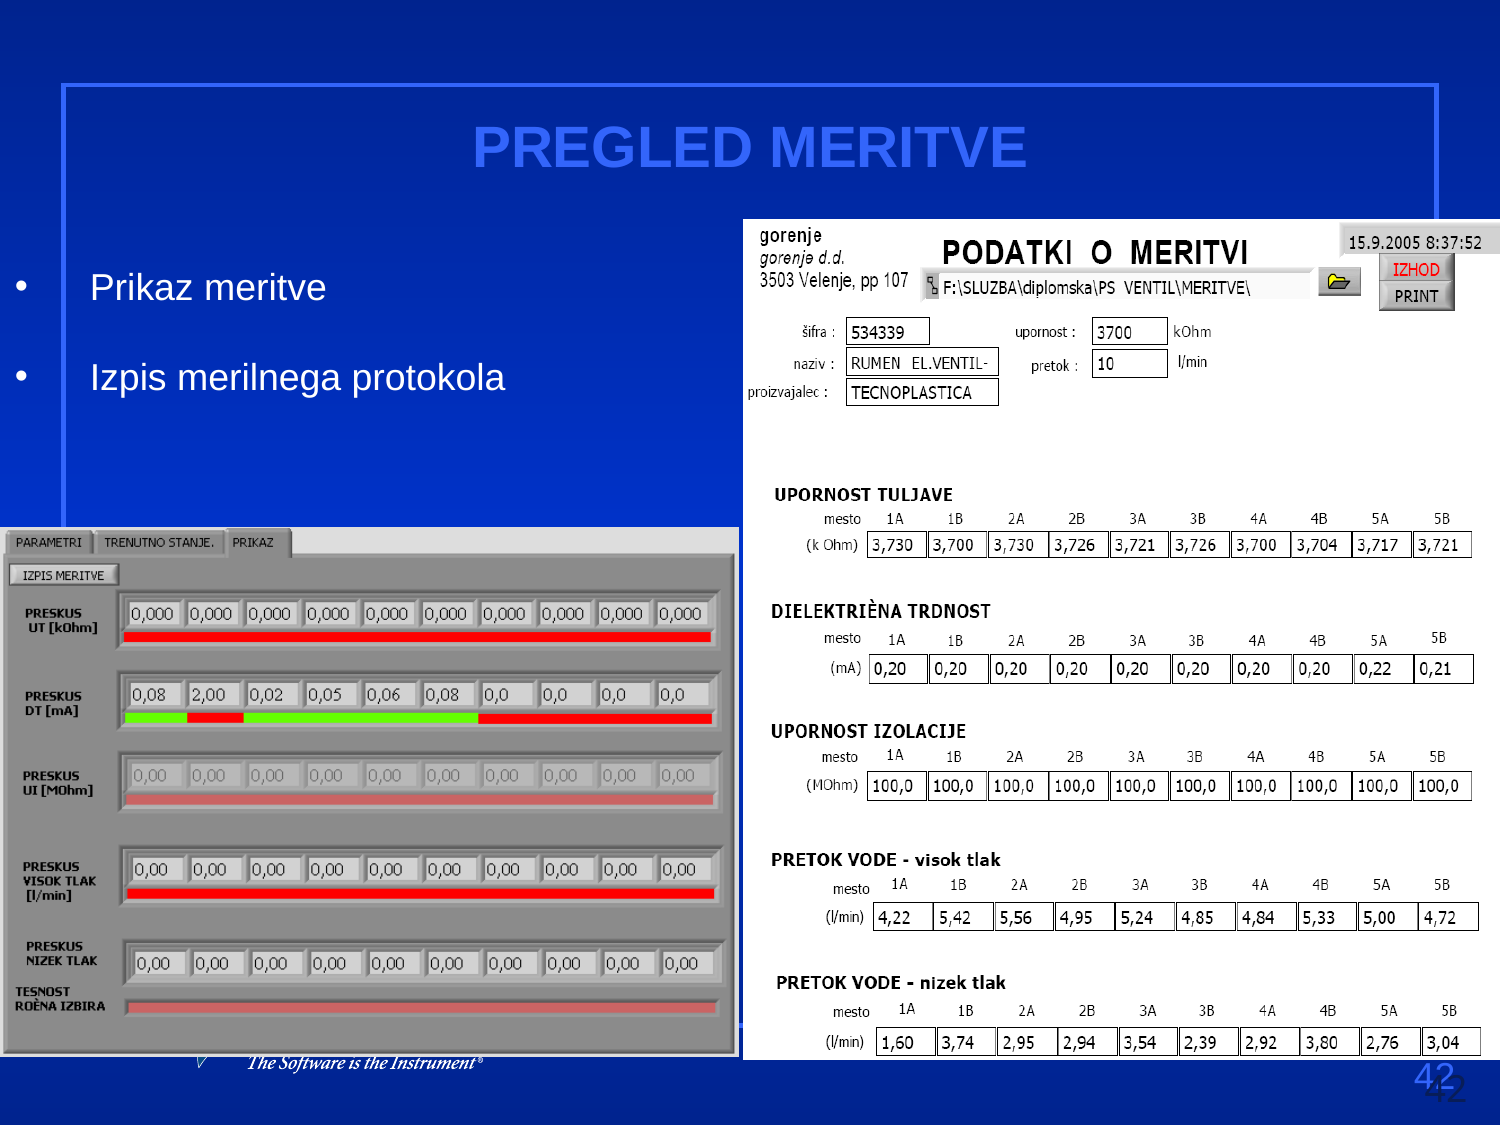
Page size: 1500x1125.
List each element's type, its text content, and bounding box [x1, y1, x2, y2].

text_box Prikaz meritve Izpis merilnega protokola [0, 255, 727, 406]
picture [744, 220, 1500, 1059]
text_box PREGLED MERITVE [277, 101, 1223, 188]
text_box <number> [1332, 1060, 1483, 1106]
chart [0, 527, 739, 1057]
